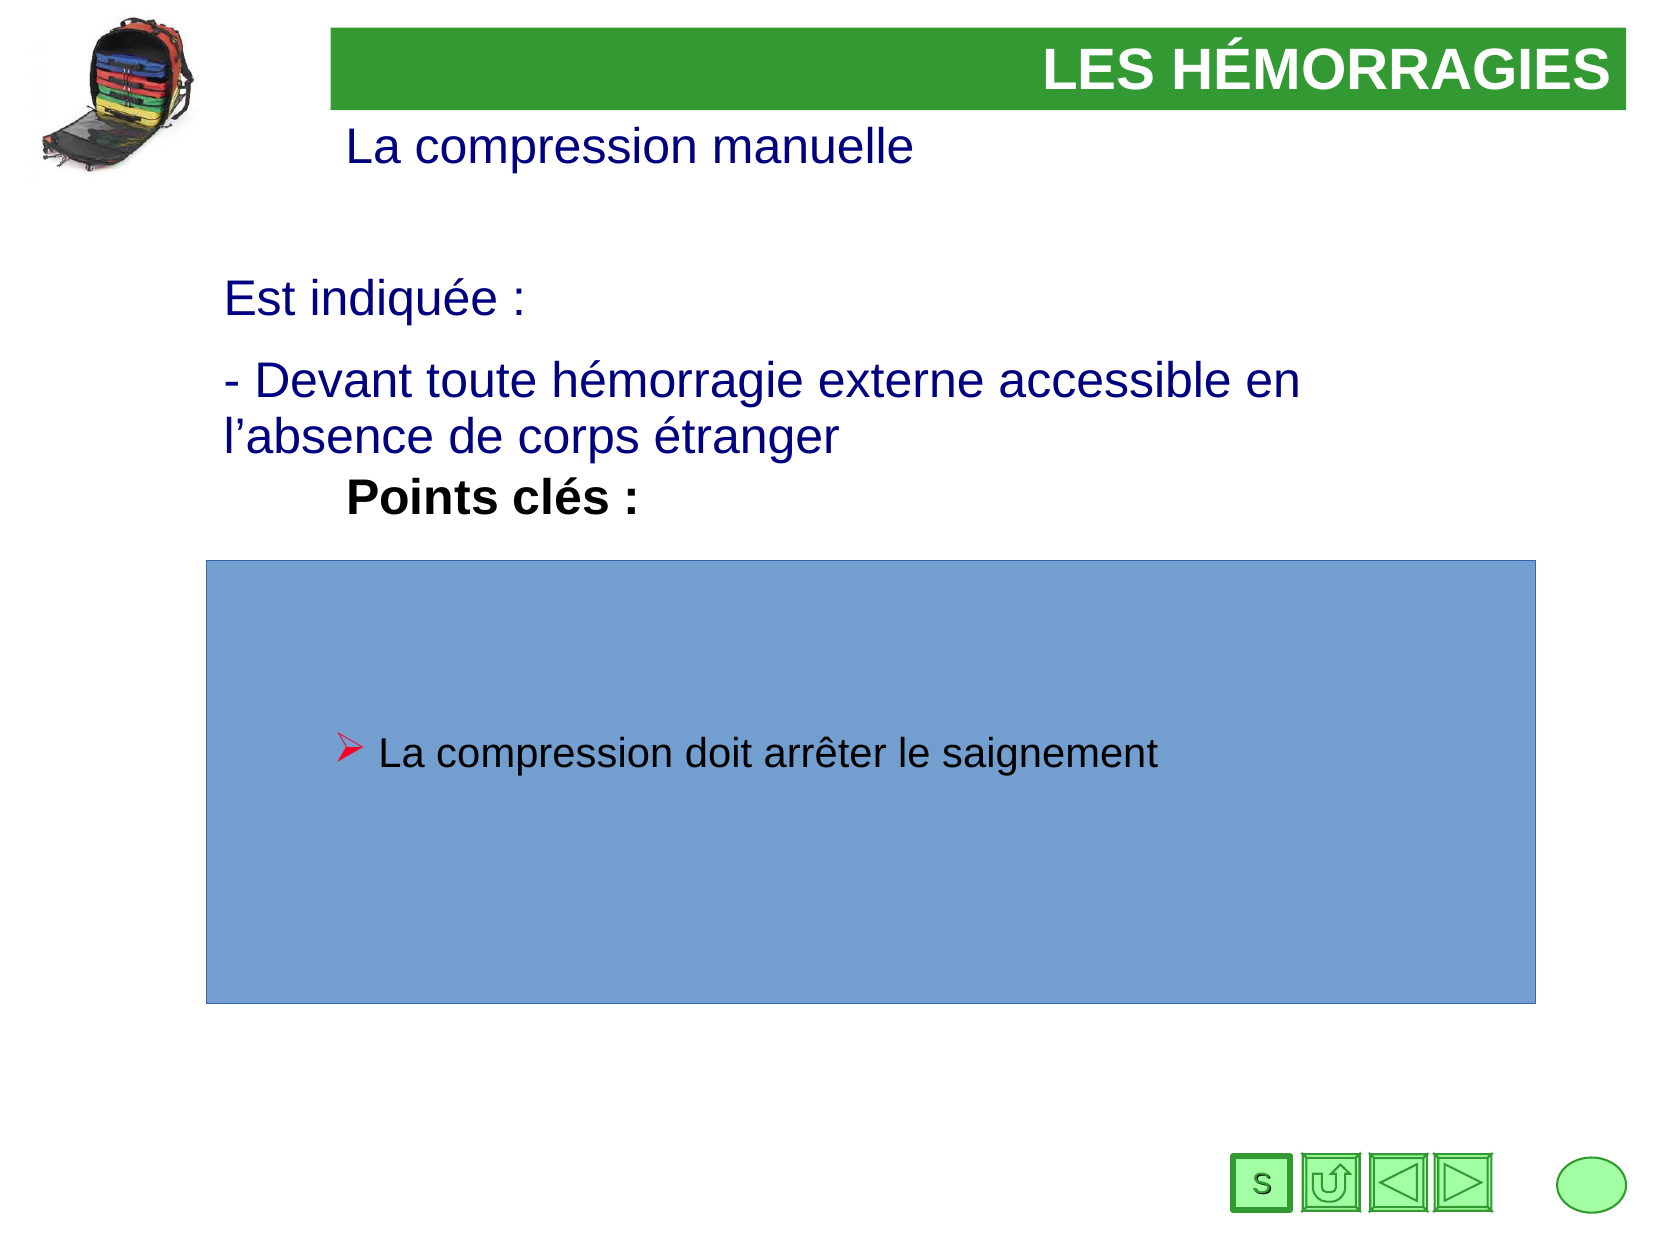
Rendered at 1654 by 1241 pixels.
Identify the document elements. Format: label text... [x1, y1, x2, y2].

picture [29, 5, 201, 183]
text_box [206, 560, 1536, 1004]
text_box La compression doit arrêter le saignement [318, 721, 1337, 784]
text_box LES HÉMORRAGIES [330, 27, 1626, 111]
text_box [1557, 1157, 1627, 1213]
text_box Est indiquée : - Devant toute hémorragie externe accessible en l’absence de corps étranger [208, 262, 1524, 472]
text_box Points clés : [331, 472, 1121, 533]
text_box La compression manuelle [330, 110, 1613, 182]
